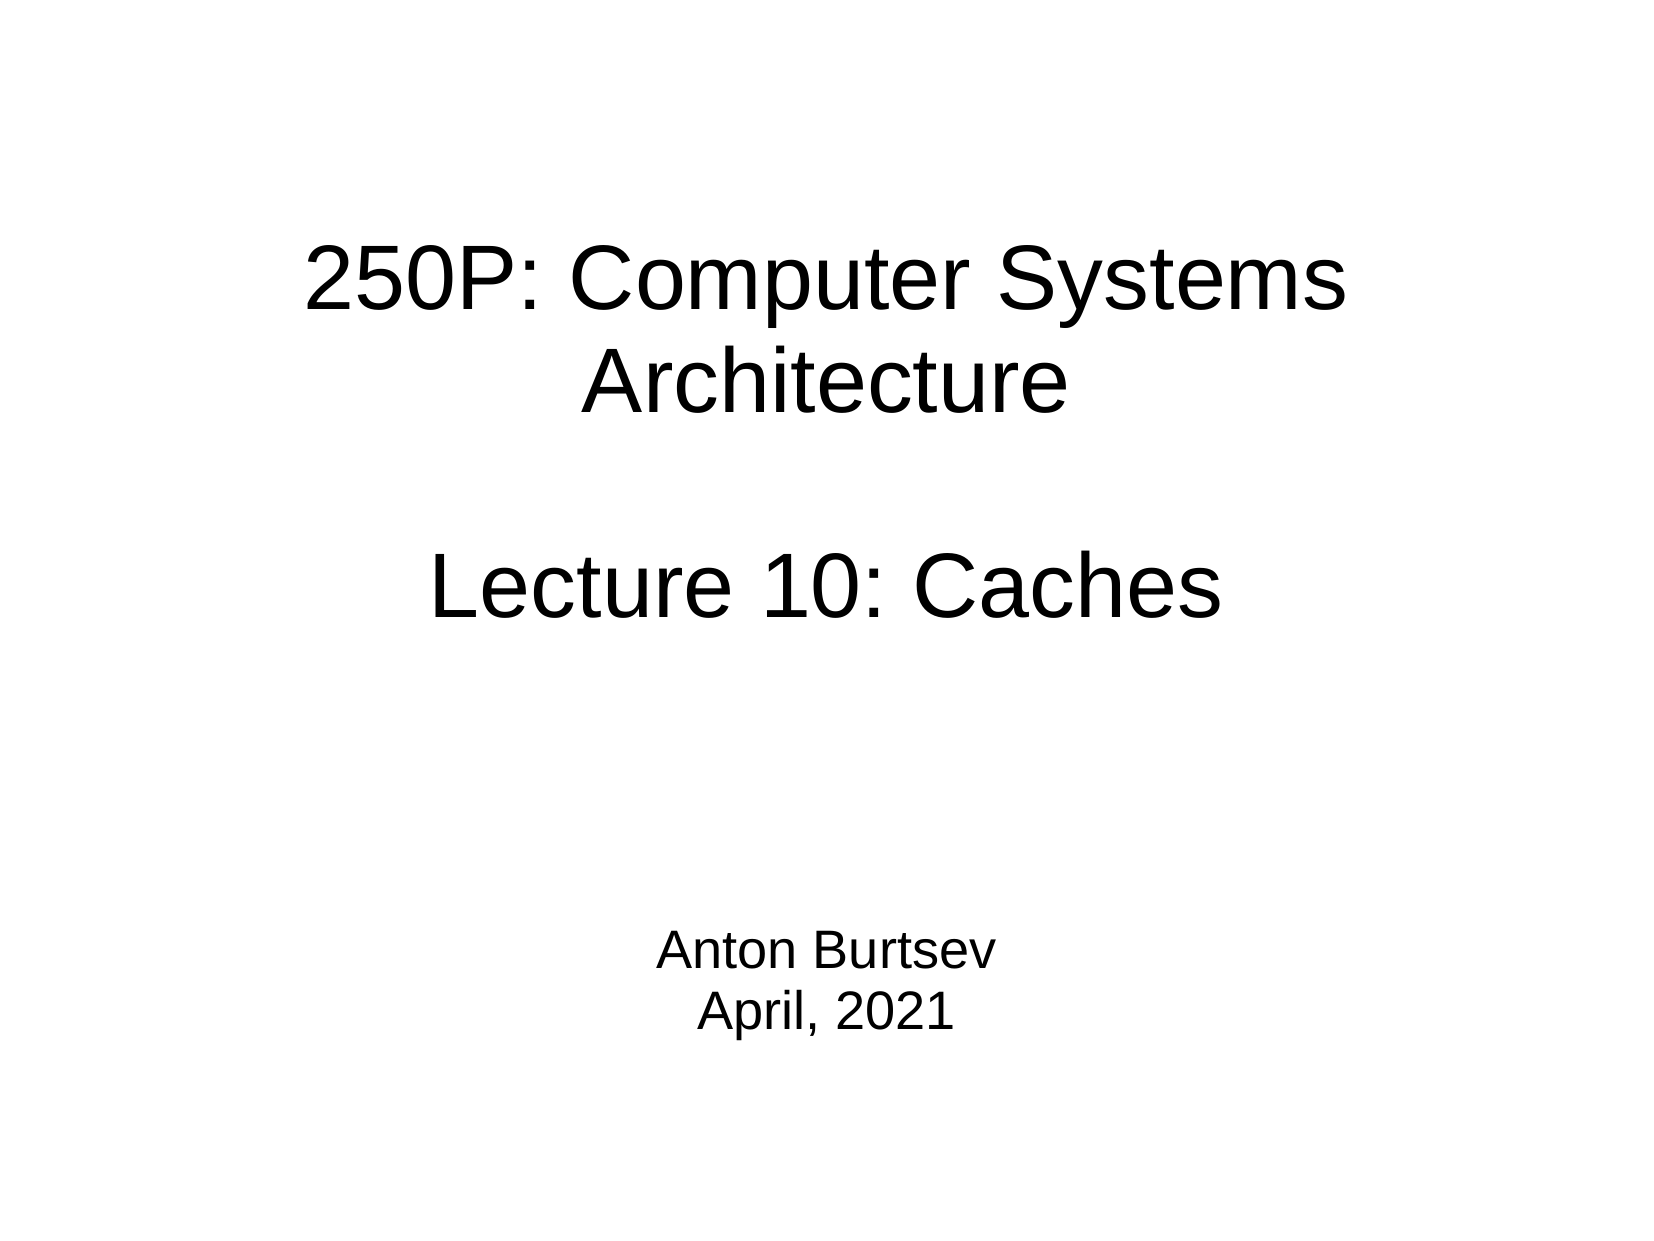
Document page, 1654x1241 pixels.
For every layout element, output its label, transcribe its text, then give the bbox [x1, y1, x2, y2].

title 250P: Computer Systems Architecture Lecture 10: Caches [82, 113, 1571, 637]
subtitle Anton Burtsev April, 2021 [82, 637, 1571, 1109]
